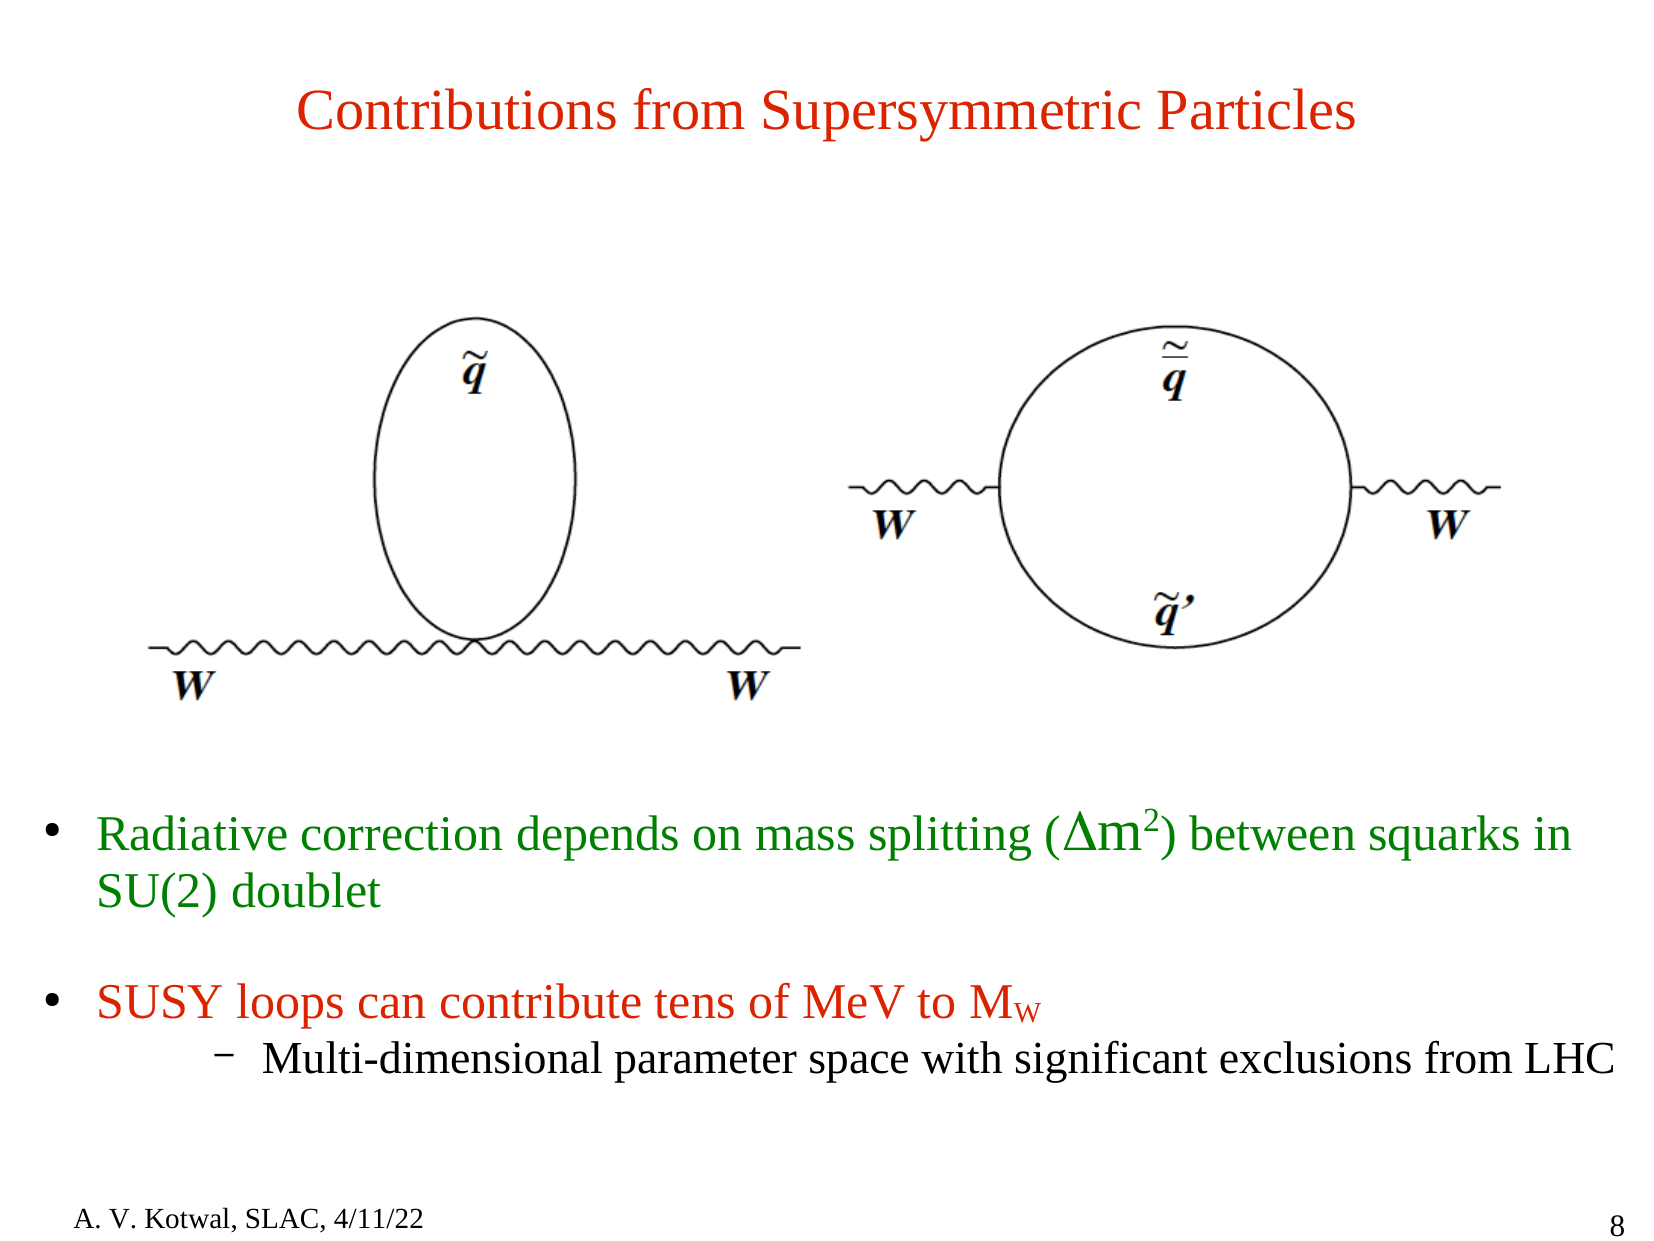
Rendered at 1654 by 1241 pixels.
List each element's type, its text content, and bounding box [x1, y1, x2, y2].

picture [113, 247, 1536, 756]
list Radiative correction depends on mass splitting (Δm2) between squarks in SU(2) doublet SUSY loops can contribute tens of MeV to MW Multi-dimensional parameter space with significant exclusions from LHC [25, 798, 1632, 1204]
title Contributions from Supersymmetric Particles [121, 43, 1534, 176]
